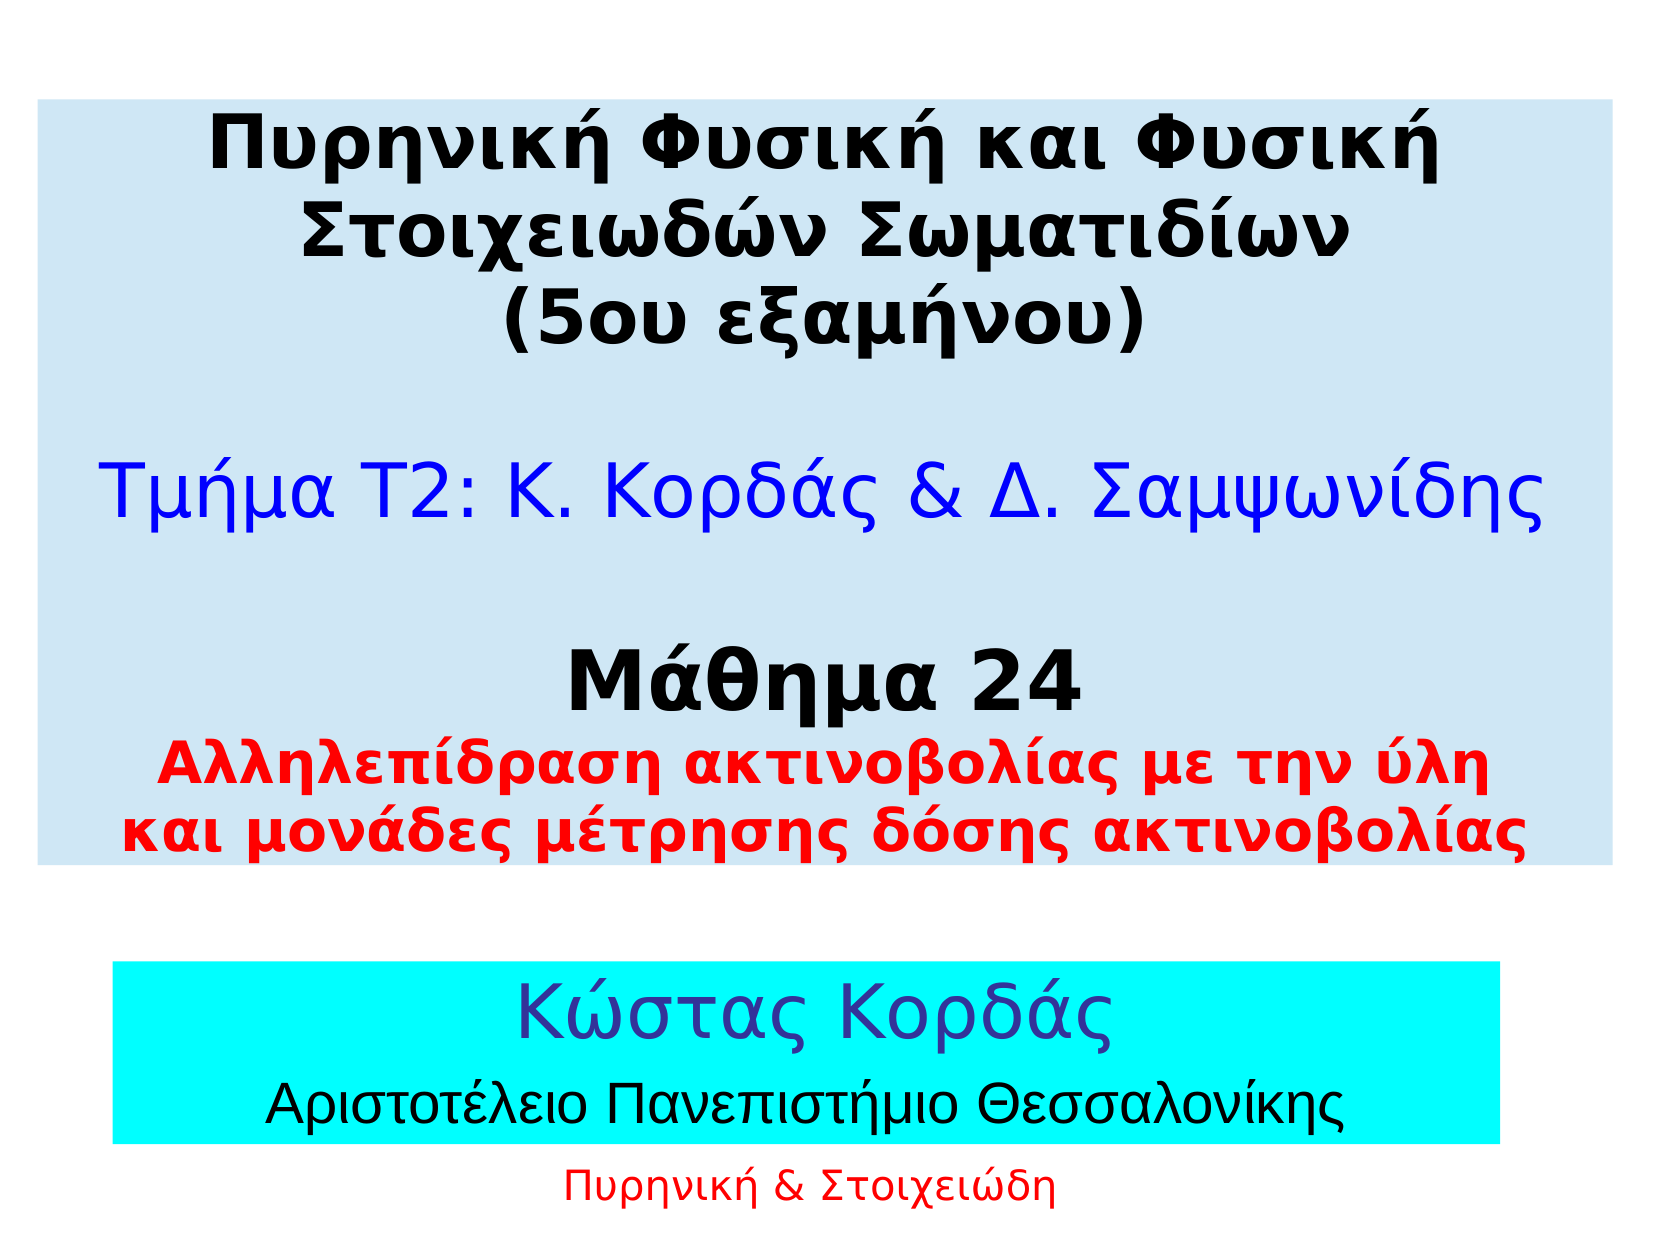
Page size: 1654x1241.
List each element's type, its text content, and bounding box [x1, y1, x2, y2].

text_box Πυρηνική & Στοιχειώδη [547, 1154, 1077, 1219]
title Πυρηνική Φυσική και Φυσική Στοιχειωδών Σωματιδίων (5ου εξαμήνου) Τμήμα T2: Κ. Κορδάς & Δ. Σαμψωνίδης Μάθημα 24 Αλληλεπίδραση ακτινοβολίας με την ύλη και μονάδες μέτρησης δόσης ακτινοβολίας [37, 99, 1613, 866]
text_box Κώστας Κορδάς Αριστοτέλειο Πανεπιστήμιο Θεσσαλονίκης [112, 961, 1501, 1145]
